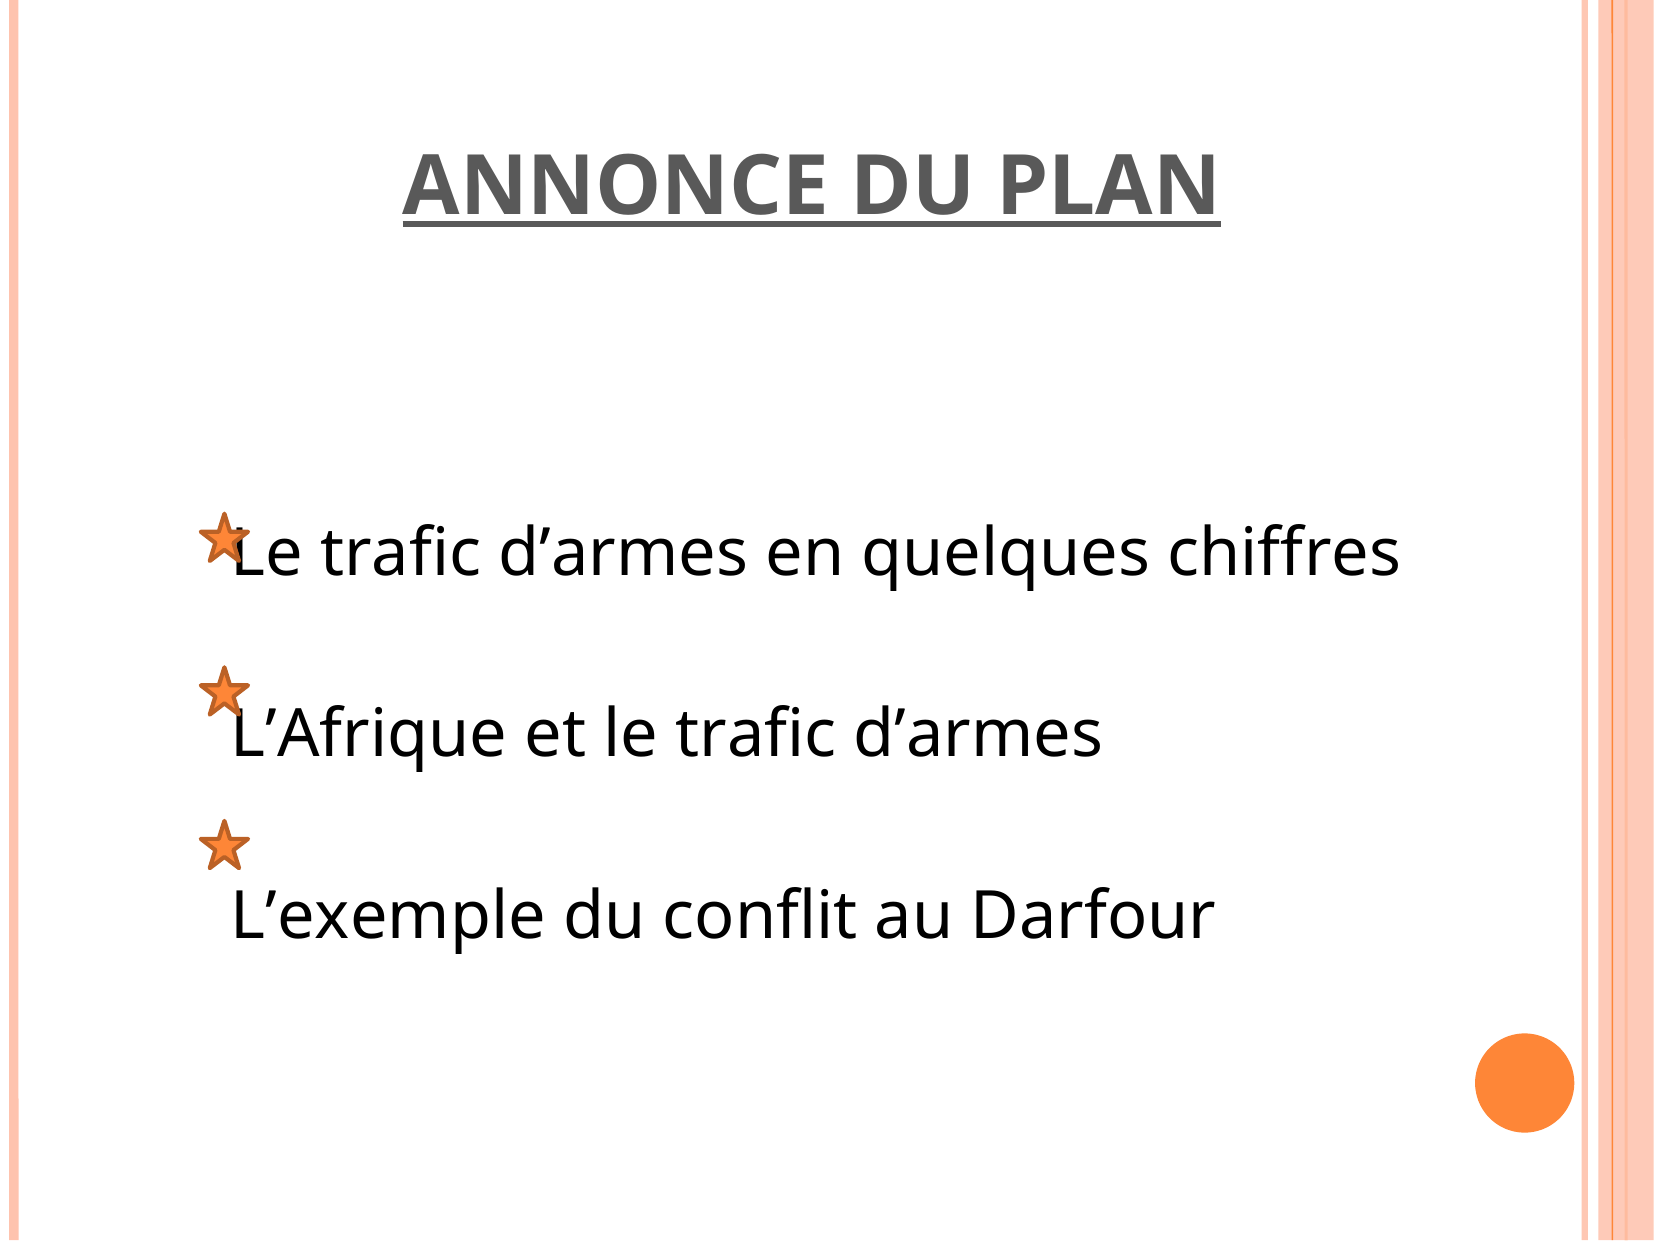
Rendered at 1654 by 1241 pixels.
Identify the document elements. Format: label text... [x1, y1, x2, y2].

text_box ANNONCE DU PLAN [118, 118, 1506, 226]
text_box [200, 820, 249, 869]
text_box [200, 513, 249, 561]
text_box [200, 667, 249, 715]
text_box Le trafic d’armes en quelques chiffres L’Afrique et le trafic d’armes L’exemple du conflit au Darfour [141, 360, 1530, 932]
